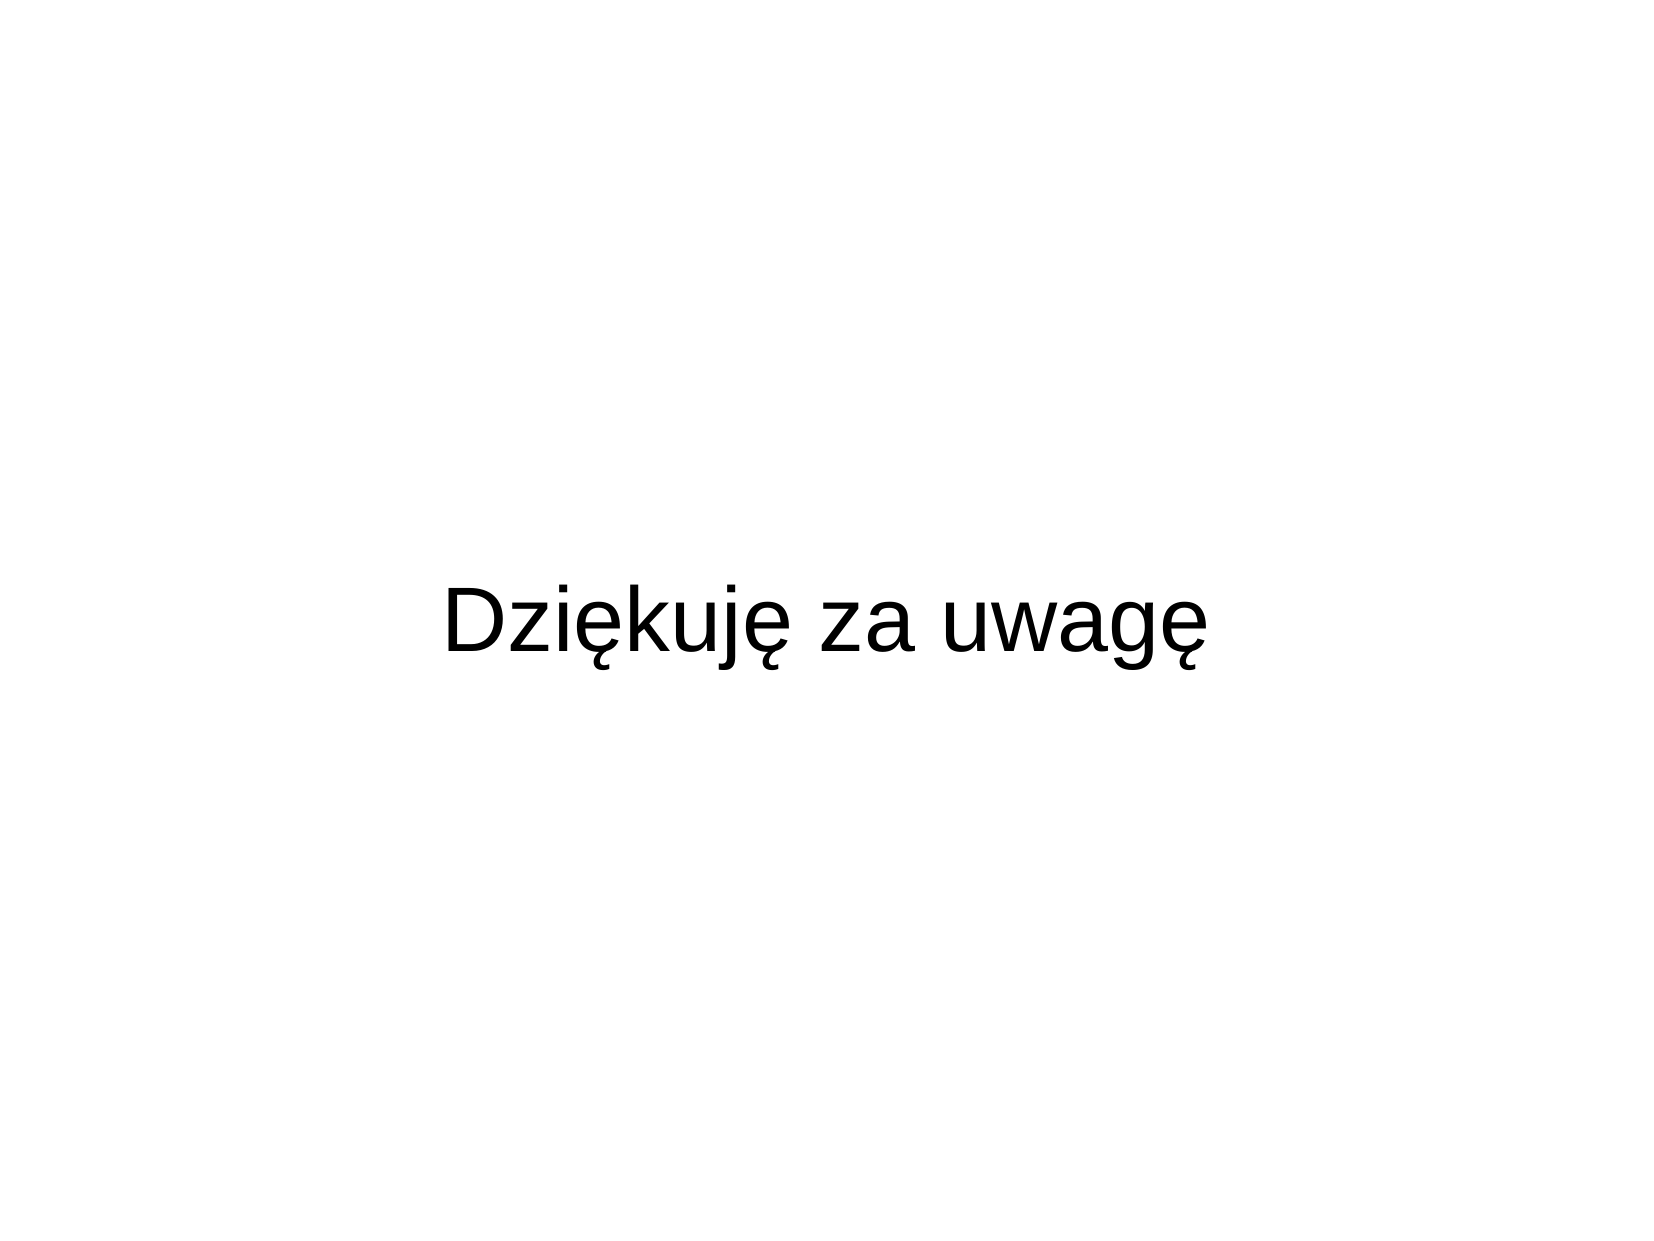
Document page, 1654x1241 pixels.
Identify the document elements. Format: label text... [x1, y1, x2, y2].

title Dziękuję za uwagę [82, 516, 1571, 724]
